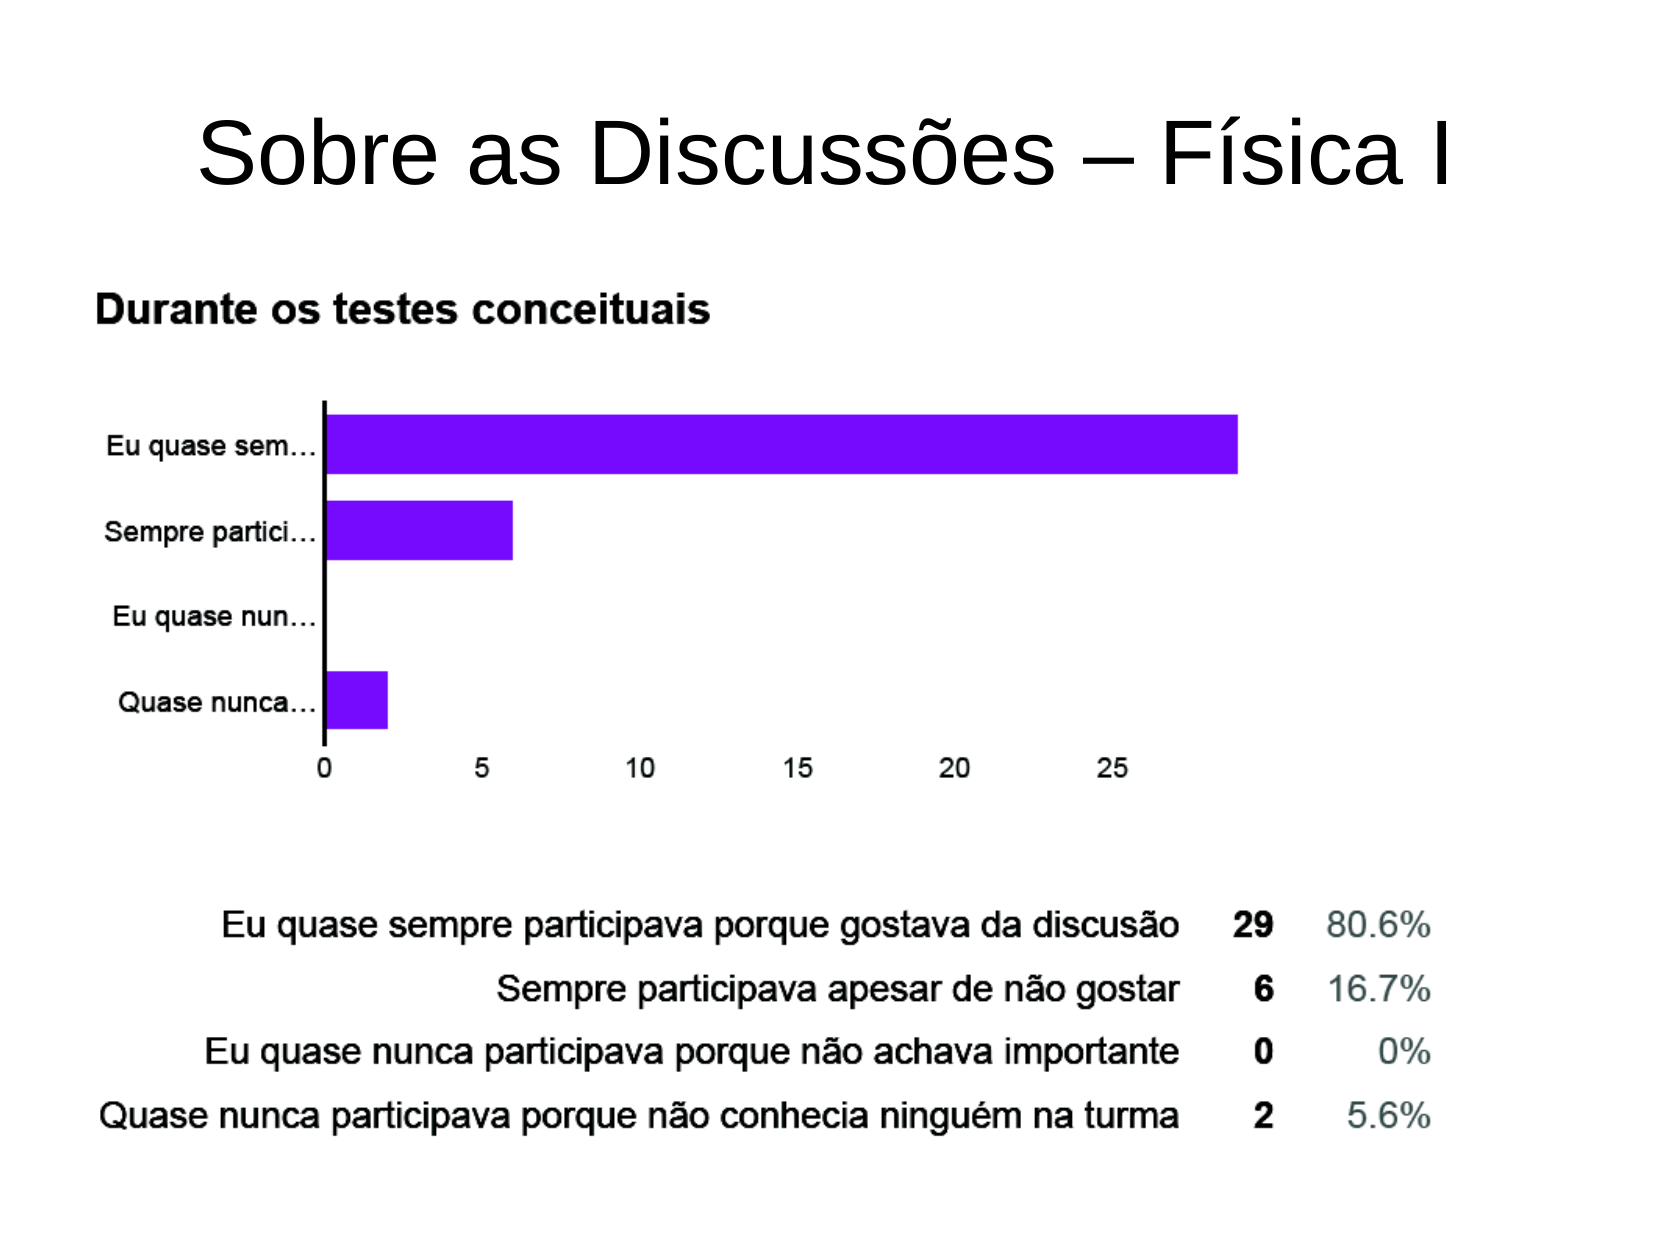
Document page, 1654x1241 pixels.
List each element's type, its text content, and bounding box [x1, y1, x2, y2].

picture [60, 271, 1571, 1194]
title Sobre as Discussões – Física I [82, 49, 1571, 257]
